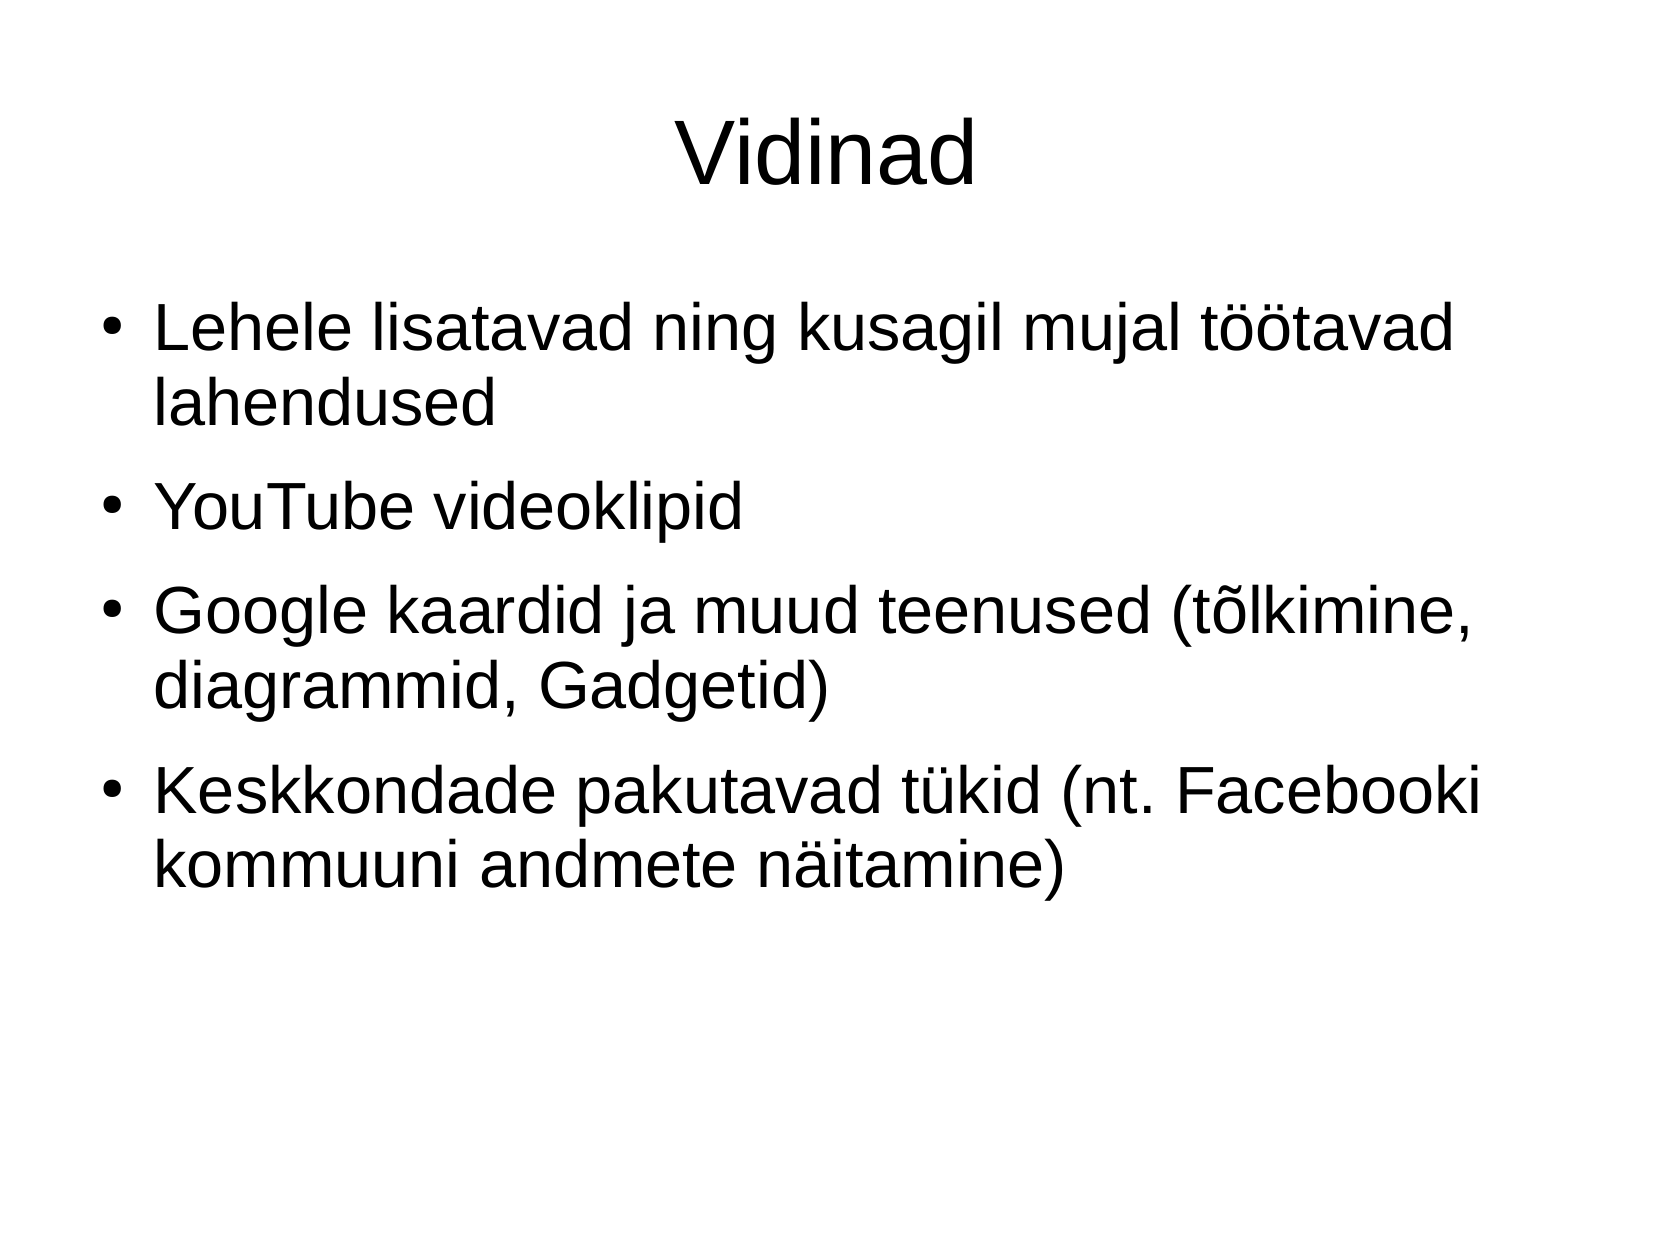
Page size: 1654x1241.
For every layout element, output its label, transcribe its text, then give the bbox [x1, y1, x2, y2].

title Vidinad [82, 56, 1571, 250]
list Lehele lisatavad ning kusagil mujal töötavad lahendused YouTube videoklipid Google kaardid ja muud teenused (tõlkimine, diagrammid, Gadgetid) Keskkondade pakutavad tükid (nt. Facebooki kommuuni andmete näitamine) [82, 290, 1571, 1094]
